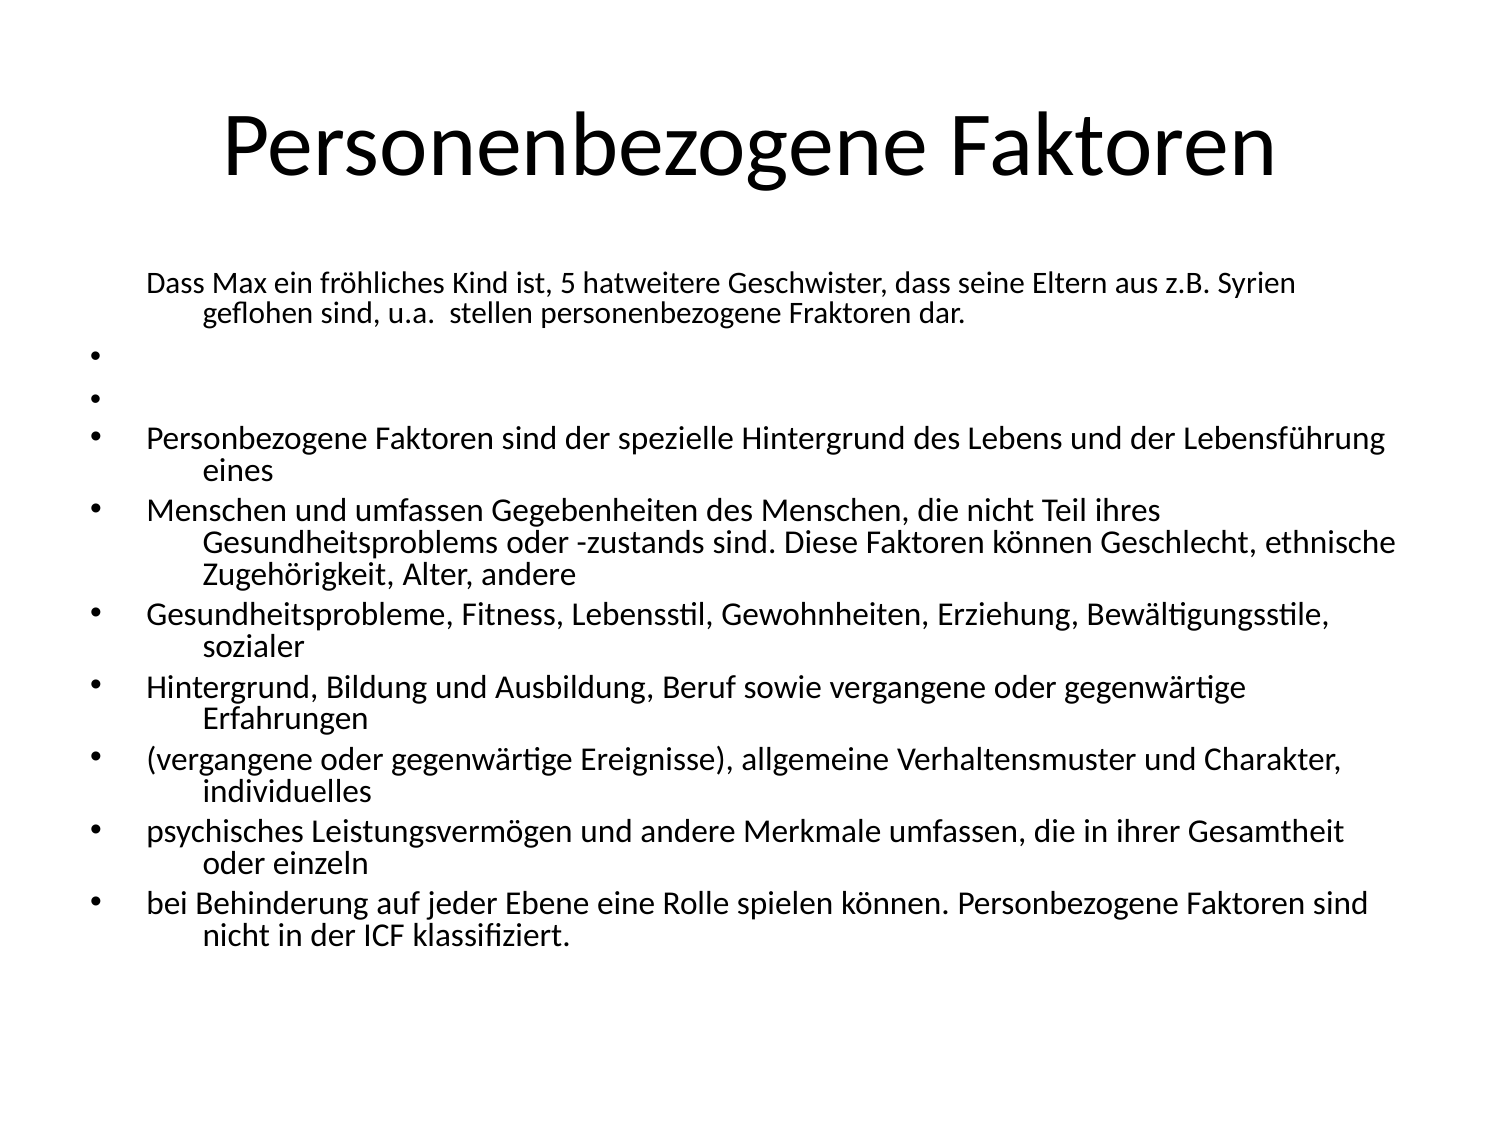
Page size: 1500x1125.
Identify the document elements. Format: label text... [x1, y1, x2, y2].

title Personenbezogene Faktoren [75, 45, 1426, 233]
list Dass Max ein fröhliches Kind ist, 5 hatweitere Geschwister, dass seine Eltern aus z.B. Syrien geflohen sind, u.a. stellen personenbezogene Fraktoren dar. Personbezogene Faktoren sind der spezielle Hintergrund des Lebens und der Lebensführung eines Menschen und umfassen Gegebenheiten des Menschen, die nicht Teil ihres Gesundheitsproblems oder -zustands sind. Diese Faktoren können Geschlecht, ethnische Zugehörigkeit, Alter, andere Gesundheitsprobleme, Fitness, Lebensstil, Gewohnheiten, Erziehung, Bewältigungsstile, sozialer Hintergrund, Bildung und Ausbildung, Beruf sowie vergangene oder gegenwärtige Erfahrungen (vergangene oder gegenwärtige Ereignisse), allgemeine Verhaltensmuster und Charakter, individuelles psychisches Leistungsvermögen und andere Merkmale umfassen, die in ihrer Gesamtheit oder einzeln bei Behinderung auf jeder Ebene eine Rolle spielen können. Personbezogene Faktoren sind nicht in der ICF klassifiziert. [75, 262, 1426, 1005]
